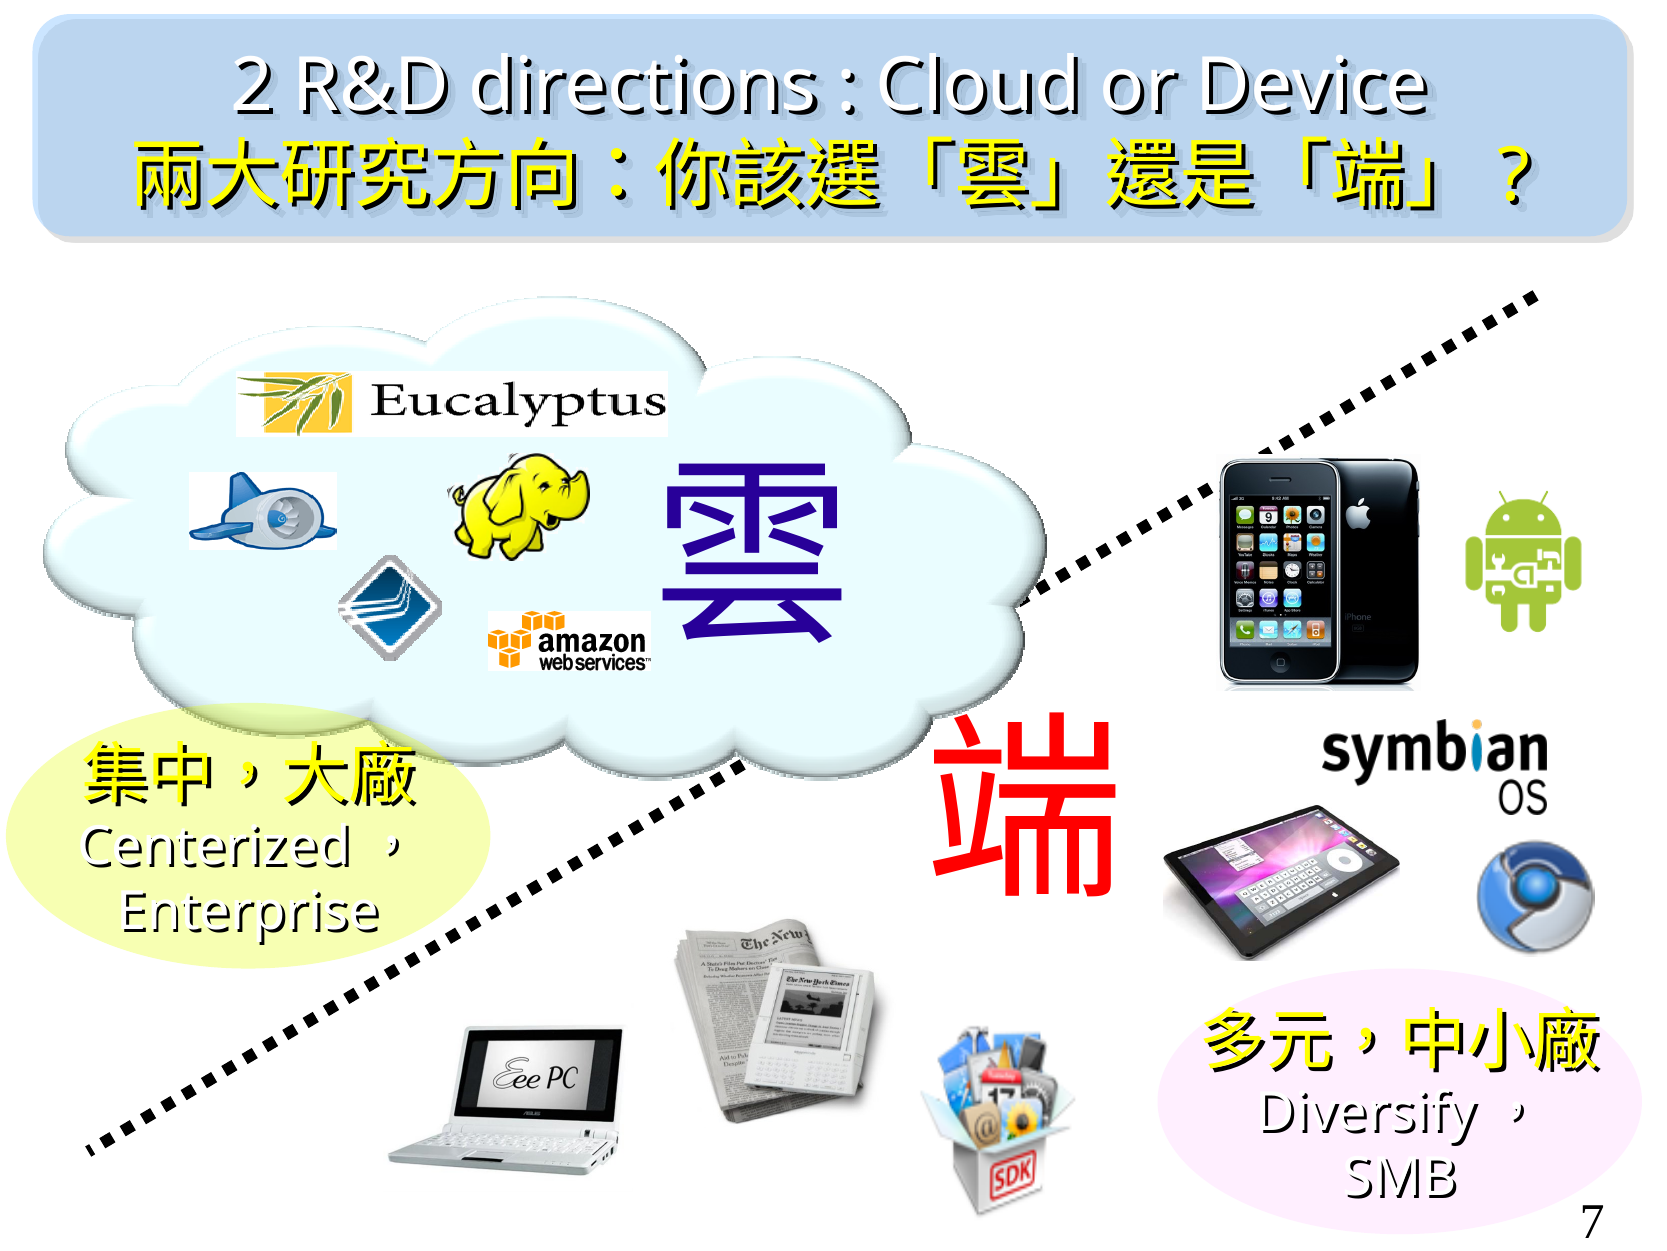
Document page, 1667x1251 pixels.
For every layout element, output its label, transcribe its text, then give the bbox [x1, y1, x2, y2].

picture [383, 1003, 634, 1192]
picture [1163, 719, 1547, 961]
picture [1476, 838, 1595, 957]
picture [1216, 454, 1642, 691]
text_box 多元，中小廠 Diversify， SMB [1157, 968, 1642, 1235]
text_box 2 R&D directions : Cloud or Device 兩大研究方向：你該選「雲」還是「端」? [32, 14, 1628, 237]
text_box 集中，大廠 Centerized， Enterprise [5, 702, 491, 969]
picture [656, 915, 1093, 1223]
picture [41, 295, 1052, 781]
text_box 端 [909, 673, 1146, 929]
text_box 雲 [637, 419, 874, 675]
